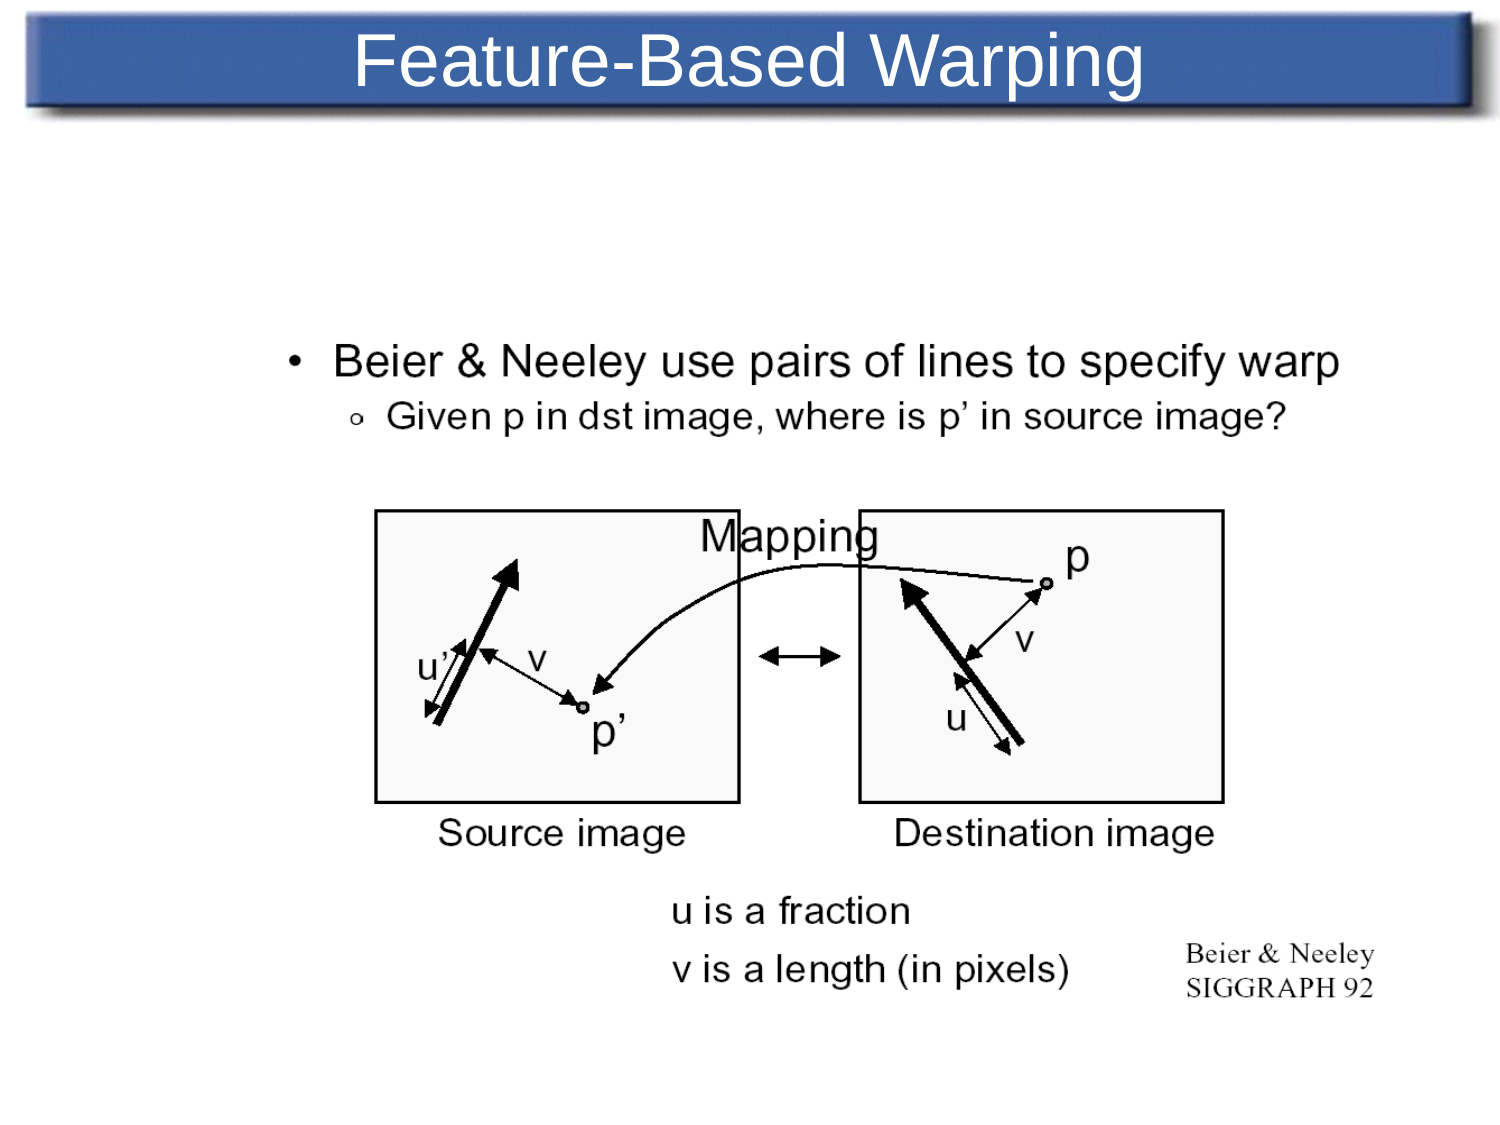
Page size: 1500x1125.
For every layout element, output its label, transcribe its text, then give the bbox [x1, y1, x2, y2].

picture [278, 330, 1385, 1007]
title Feature-Based Warping [110, 3, 1389, 110]
picture [24, 9, 1500, 125]
